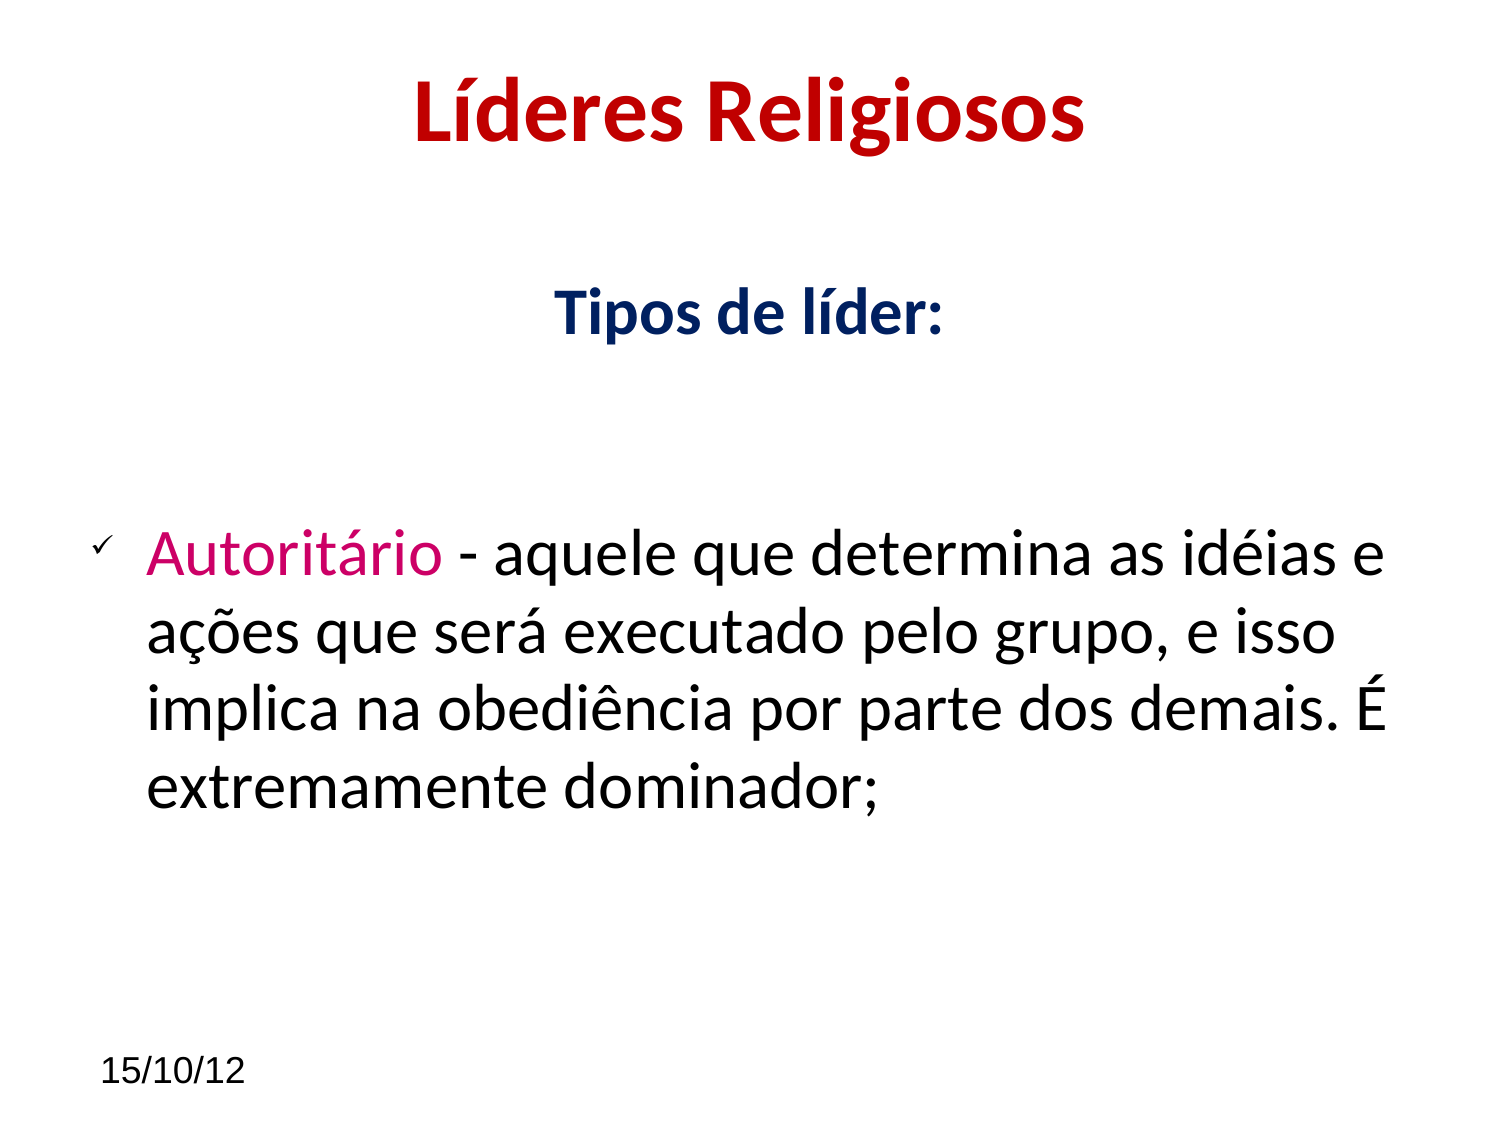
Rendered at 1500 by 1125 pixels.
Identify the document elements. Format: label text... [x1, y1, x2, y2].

text_box Tipos de líder: Autoritário - aquele que determina as idéias e ações que será executado pelo grupo, e isso implica na obediência por parte dos demais. É extremamente dominador; [75, 262, 1426, 1005]
title Líderes Religiosos [75, 45, 1426, 233]
